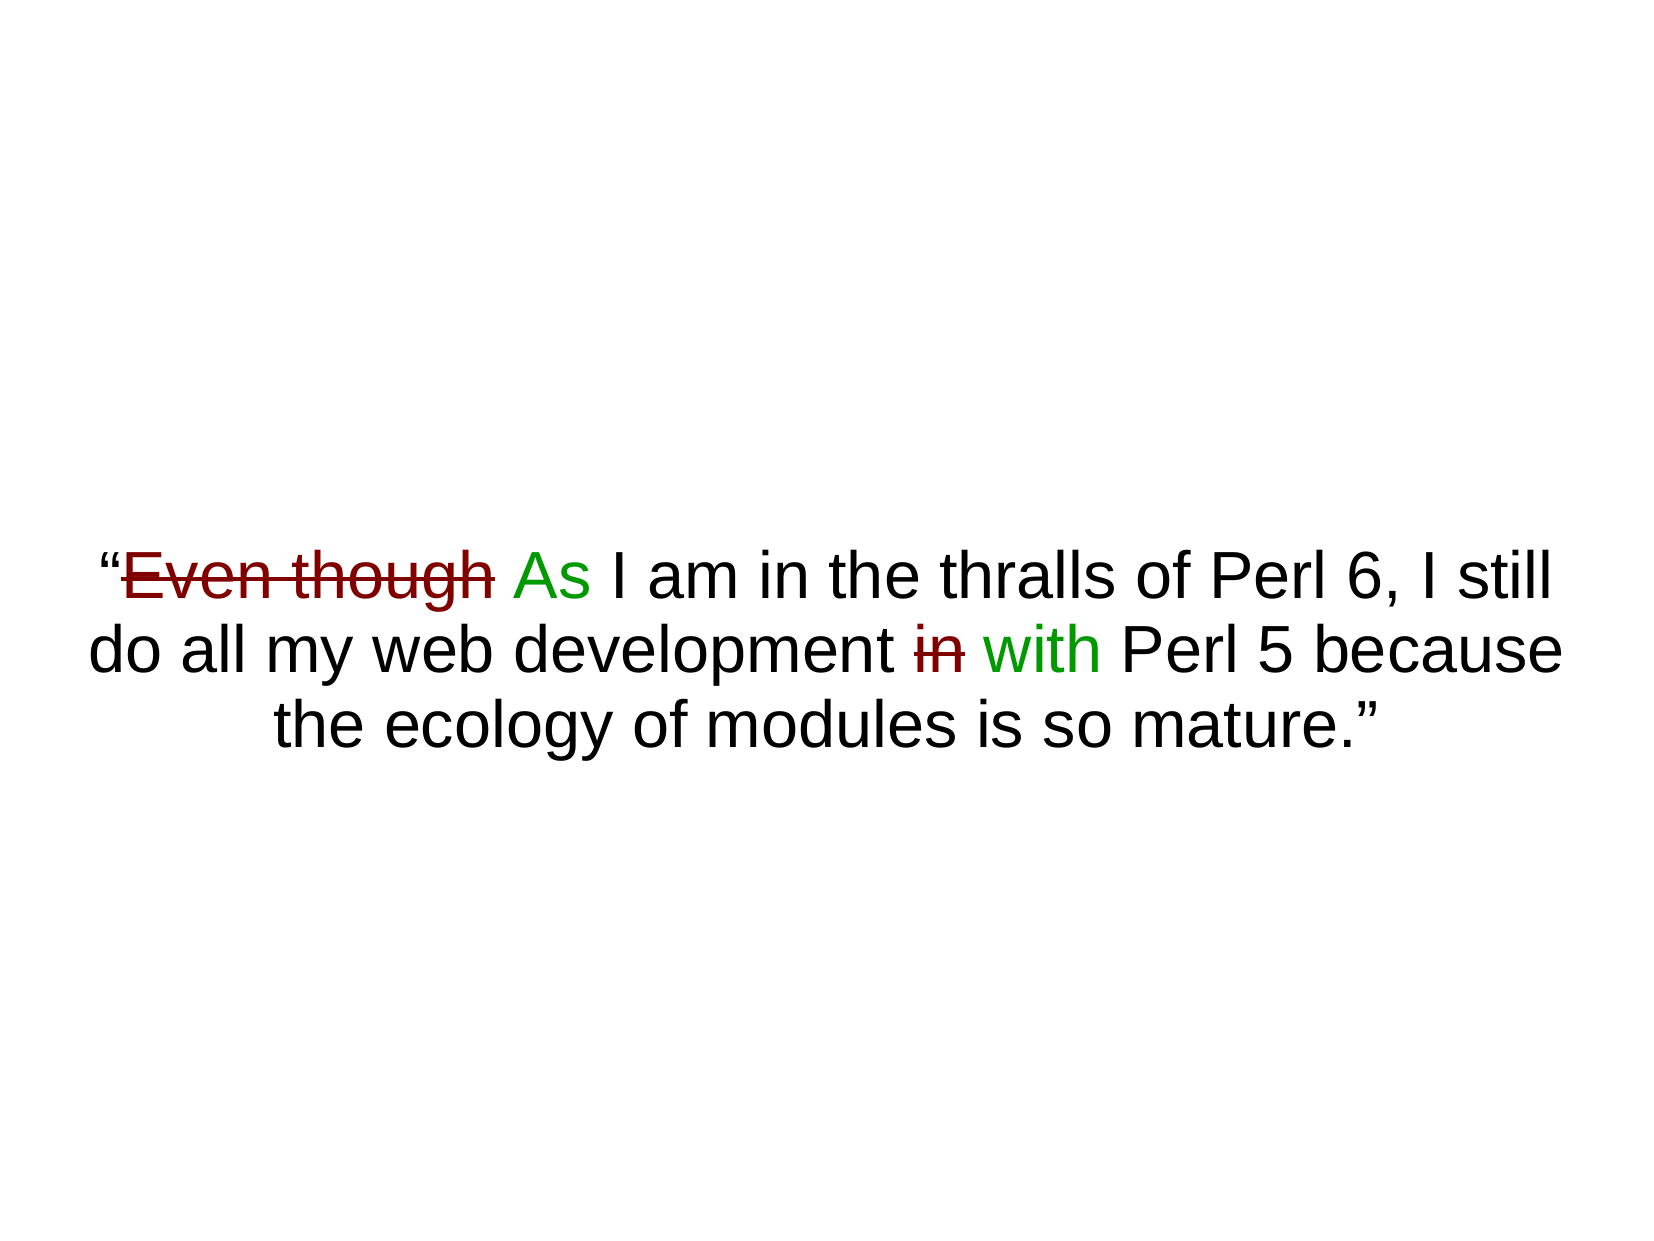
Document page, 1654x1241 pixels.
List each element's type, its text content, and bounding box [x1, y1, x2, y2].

subtitle “Even though As I am in the thralls of Perl 6, I still do all my web development in with Perl 5 because the ecology of modules is so mature.” [82, 290, 1571, 1010]
